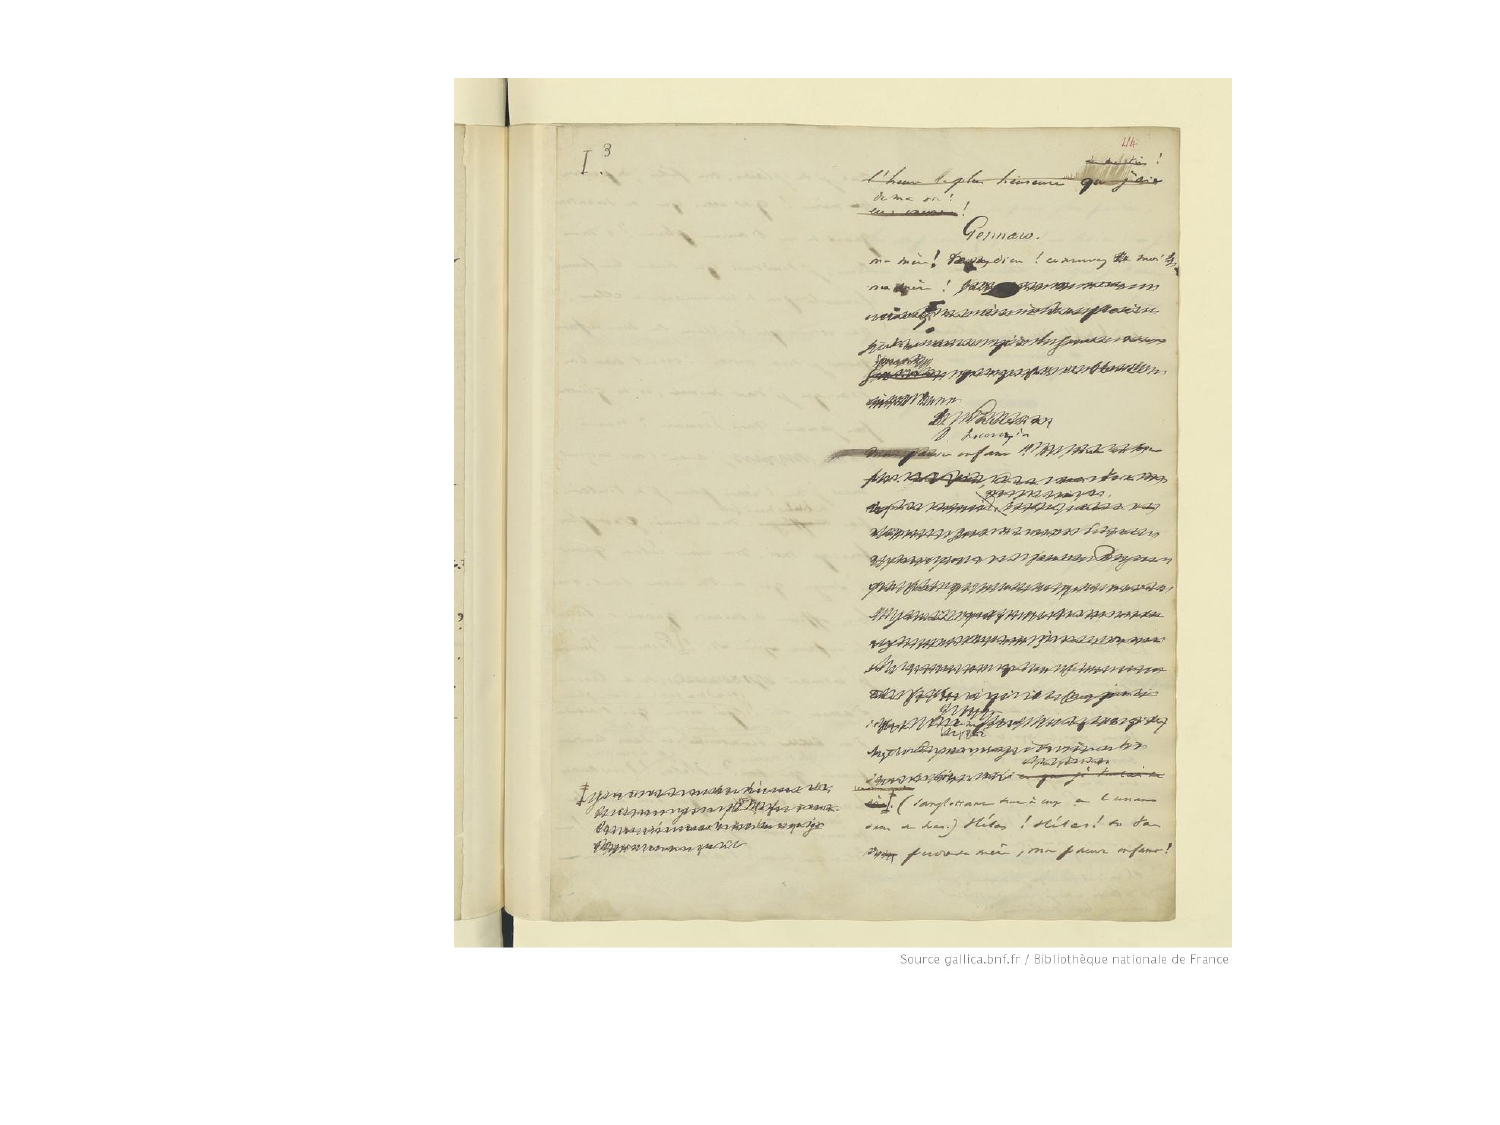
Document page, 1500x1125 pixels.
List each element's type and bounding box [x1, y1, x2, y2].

title [75, 45, 1425, 233]
picture [454, 78, 1232, 970]
